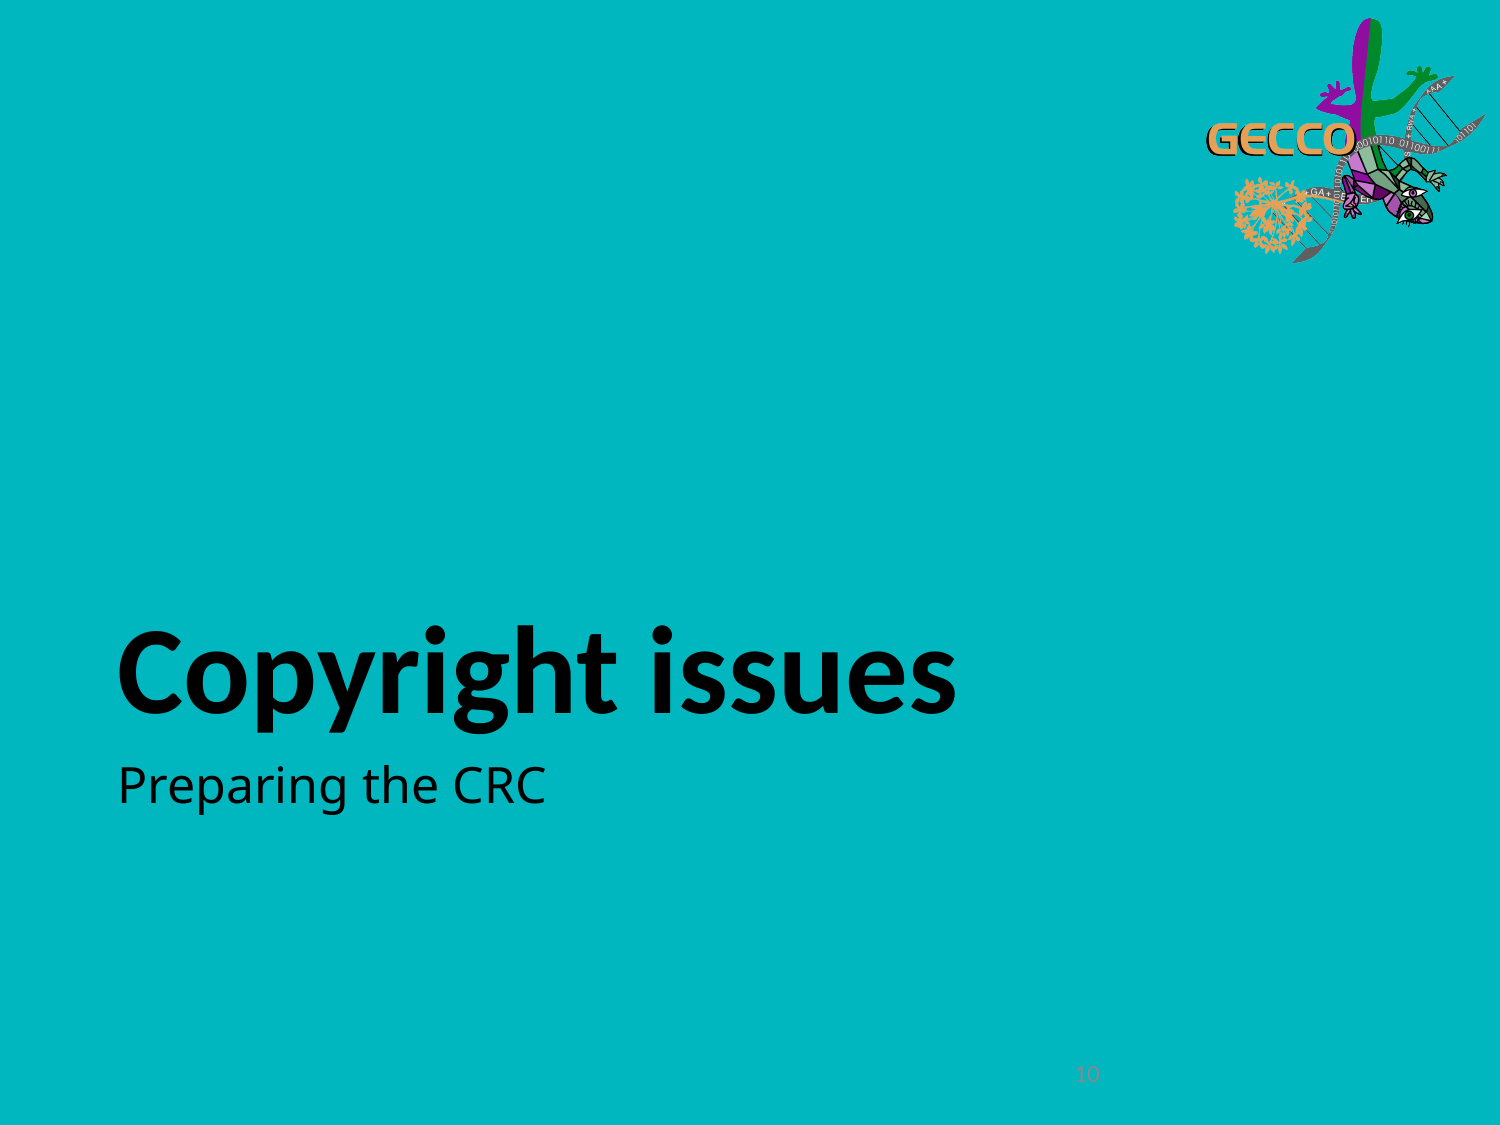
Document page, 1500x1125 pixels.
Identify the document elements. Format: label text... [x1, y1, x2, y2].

list Preparing the CRC [102, 752, 1397, 999]
text_box 10 [1059, 1042, 1397, 1103]
title Copyright issues [102, 280, 1397, 749]
